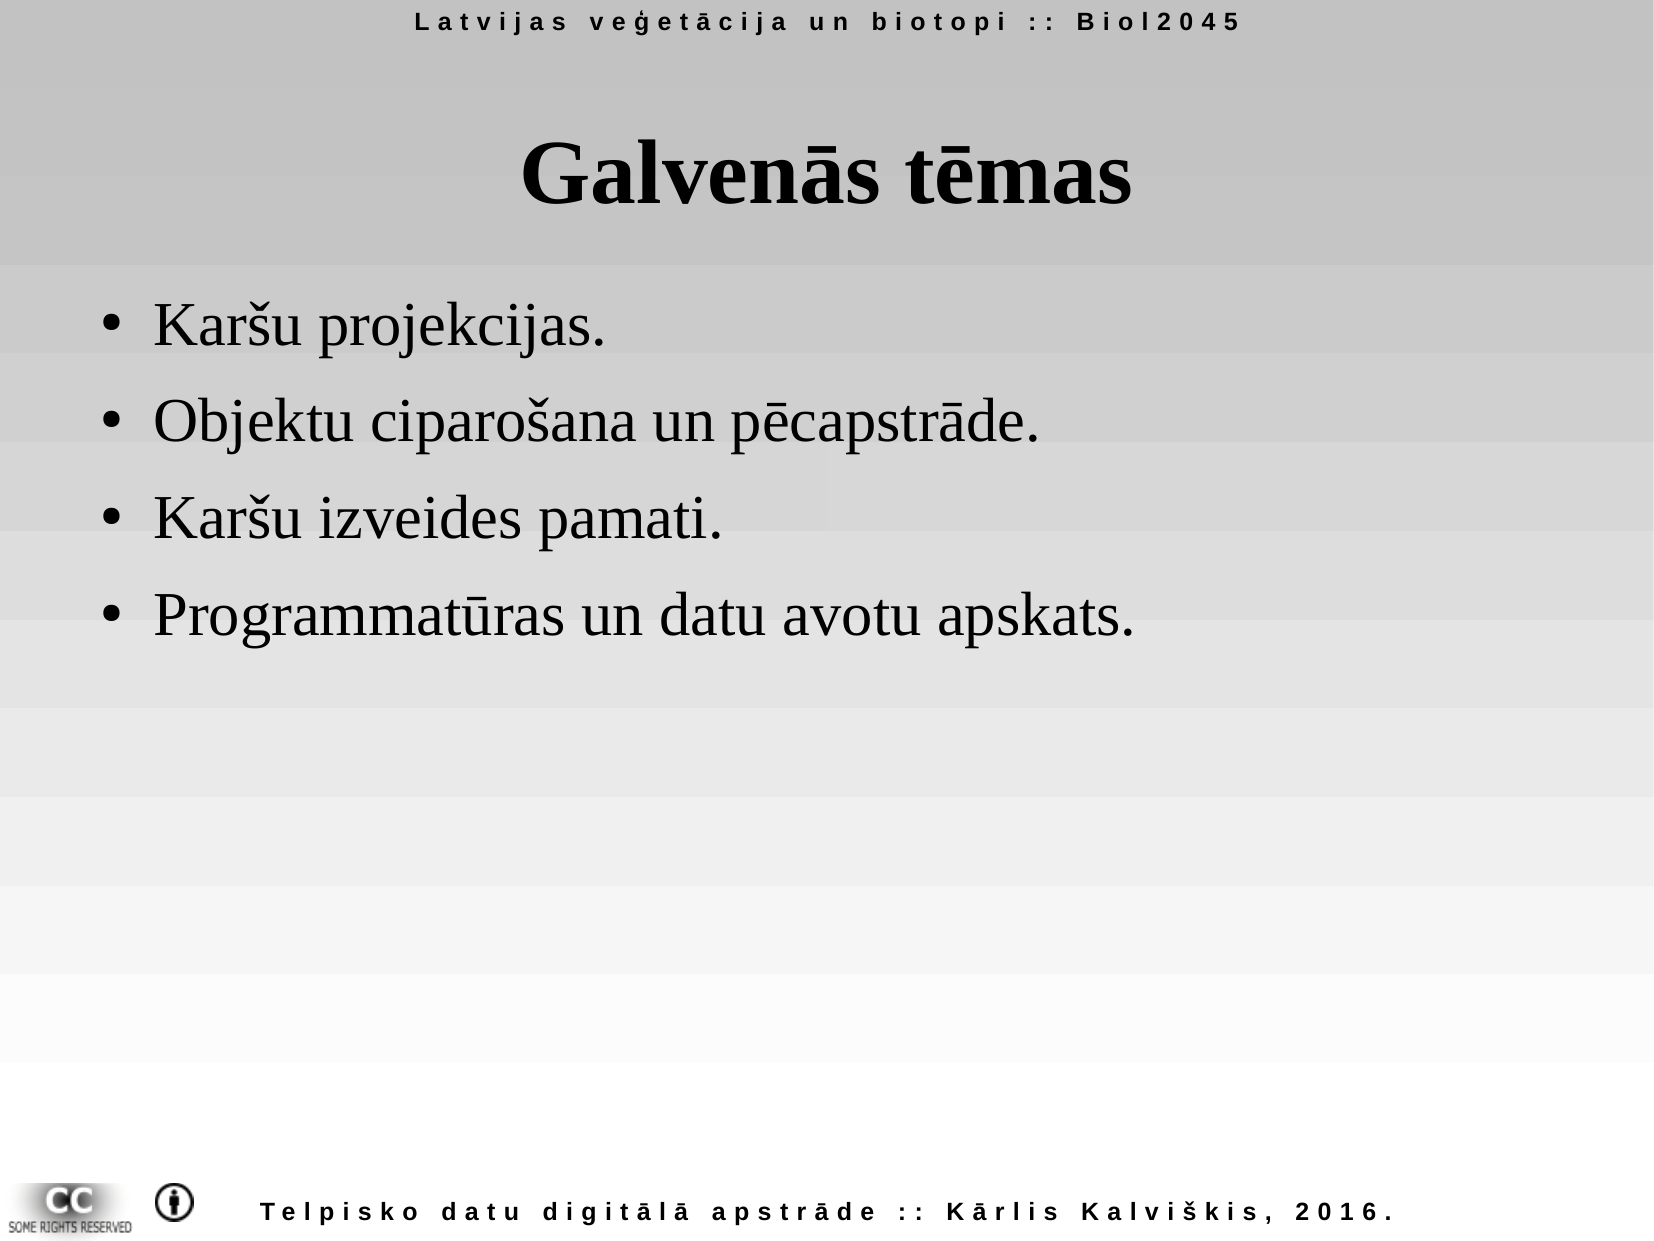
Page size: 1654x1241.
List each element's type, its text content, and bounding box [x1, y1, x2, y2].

list Karšu projekcijas. Objektu ciparošana un pēcapstrāde. Karšu izveides pamati. Programmatūras un datu avotu apskats. [82, 289, 1571, 1098]
title Galvenās tēmas [29, 56, 1625, 289]
picture [0, 0, 1654, 1241]
